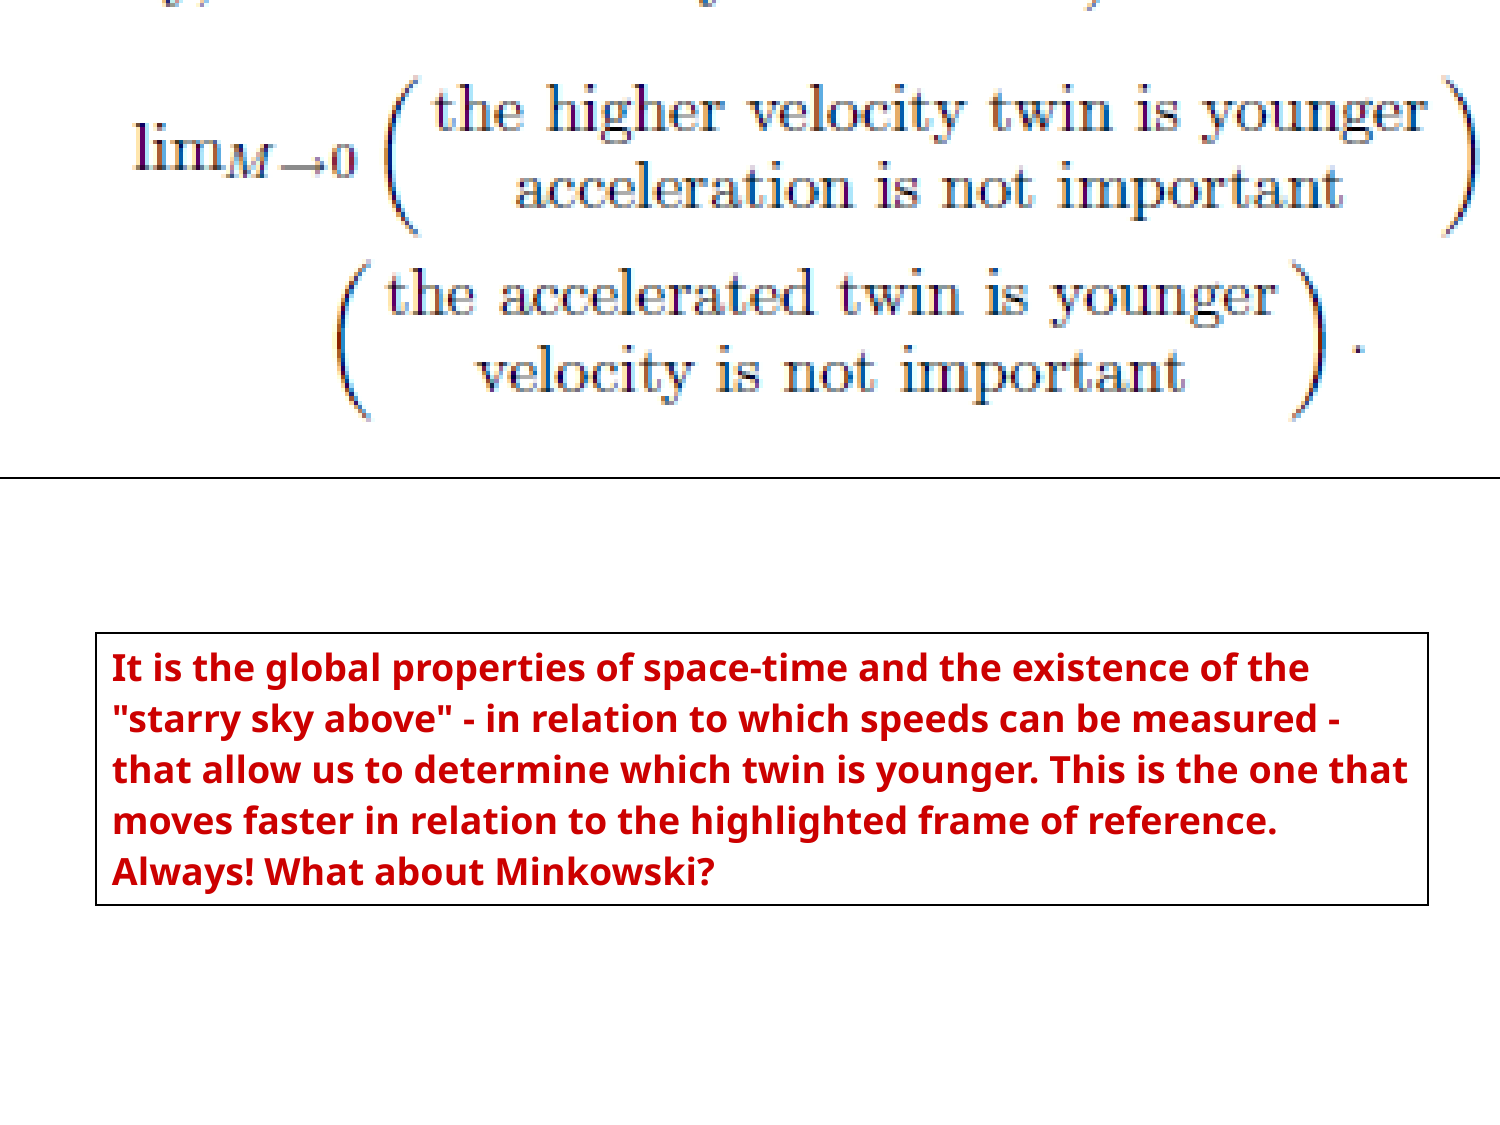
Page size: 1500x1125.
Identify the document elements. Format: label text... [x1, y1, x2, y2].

text_box It is the global properties of space-time and the existence of the "starry sky above" - in relation to which speeds can be measured - that allow us to determine which twin is younger. This is the one that moves faster in relation to the highlighted frame of reference. Always! What about Minkowski? [96, 633, 1428, 861]
picture [0, 0, 1500, 478]
